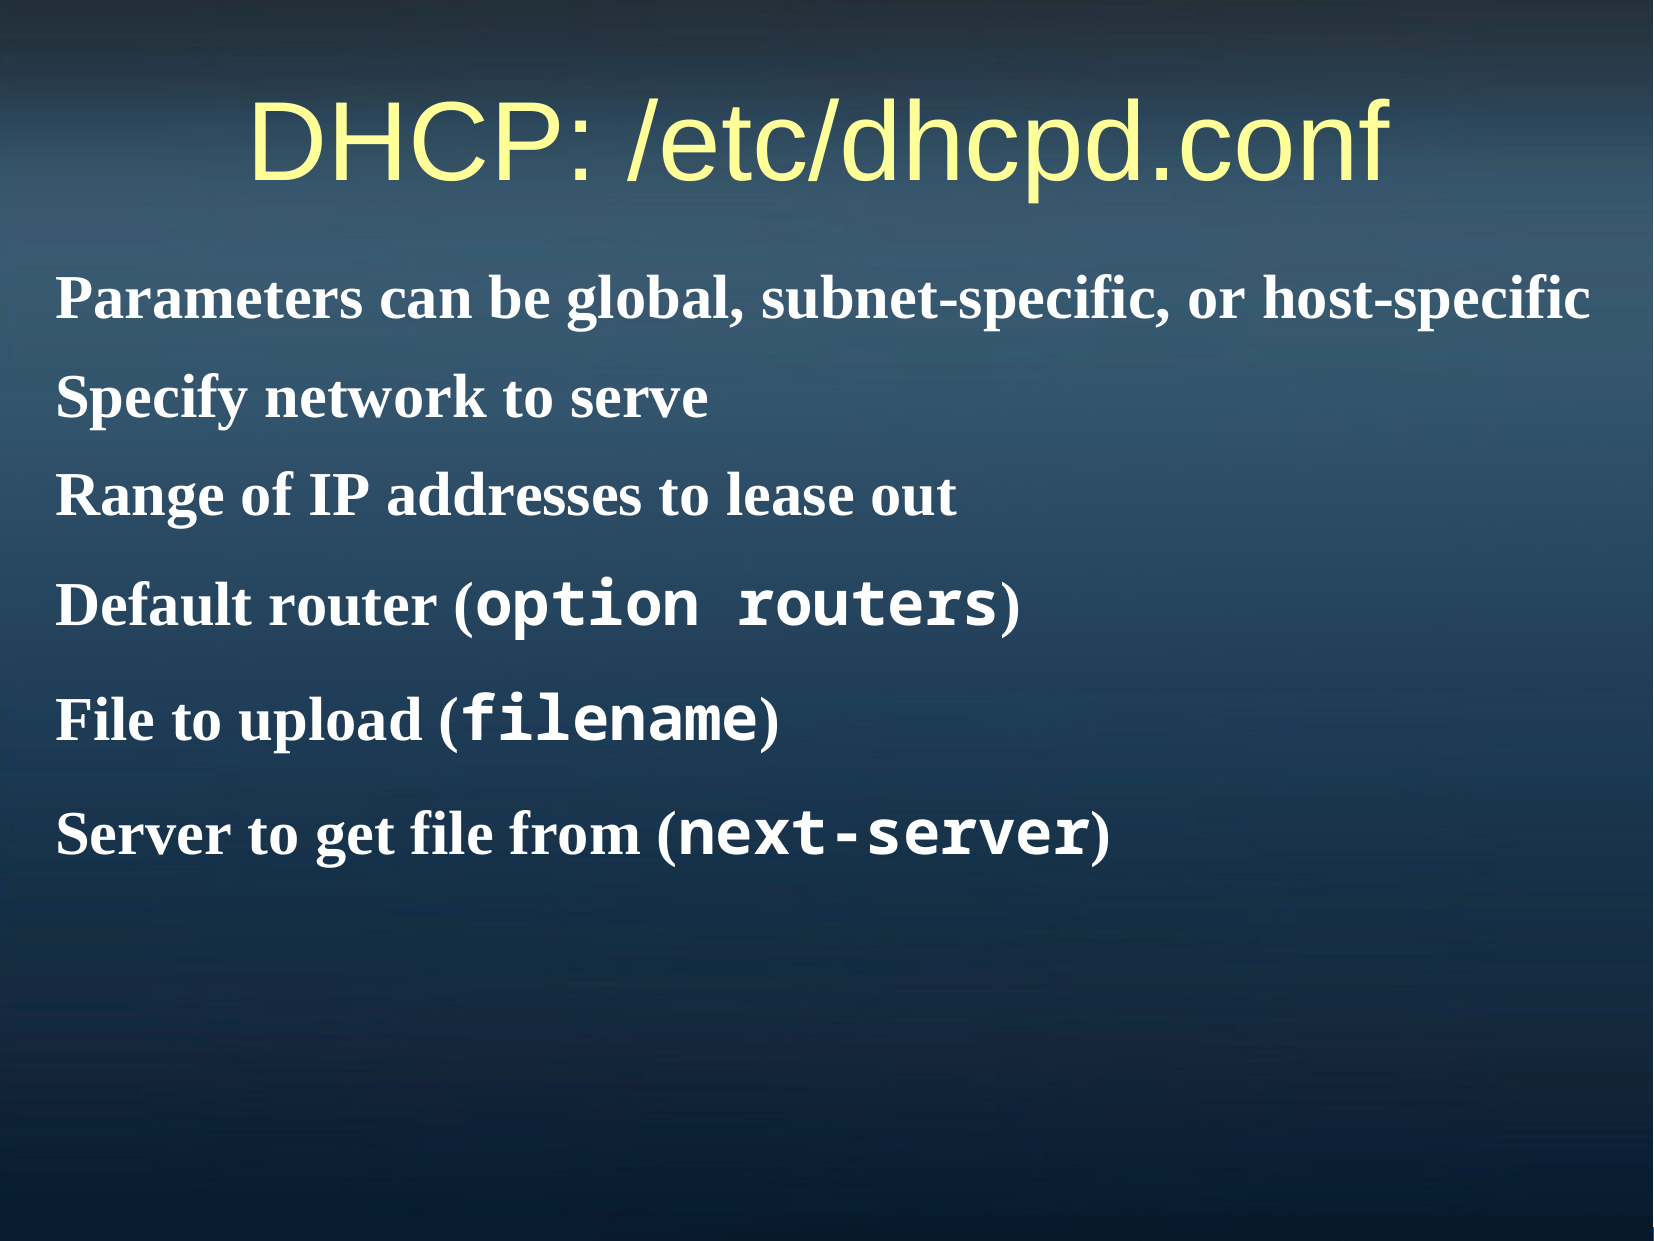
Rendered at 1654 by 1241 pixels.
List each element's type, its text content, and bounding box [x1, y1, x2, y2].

title DHCP: /etc/dhcpd.conf [112, 37, 1525, 245]
list Parameters can be global, subnet-specific, or host-specific Specify network to serve Range of IP addresses to lease out Default router (option routers) File to upload (filename) Server to get file from (next-server) [37, 262, 1653, 1045]
picture [0, 0, 1653, 1241]
